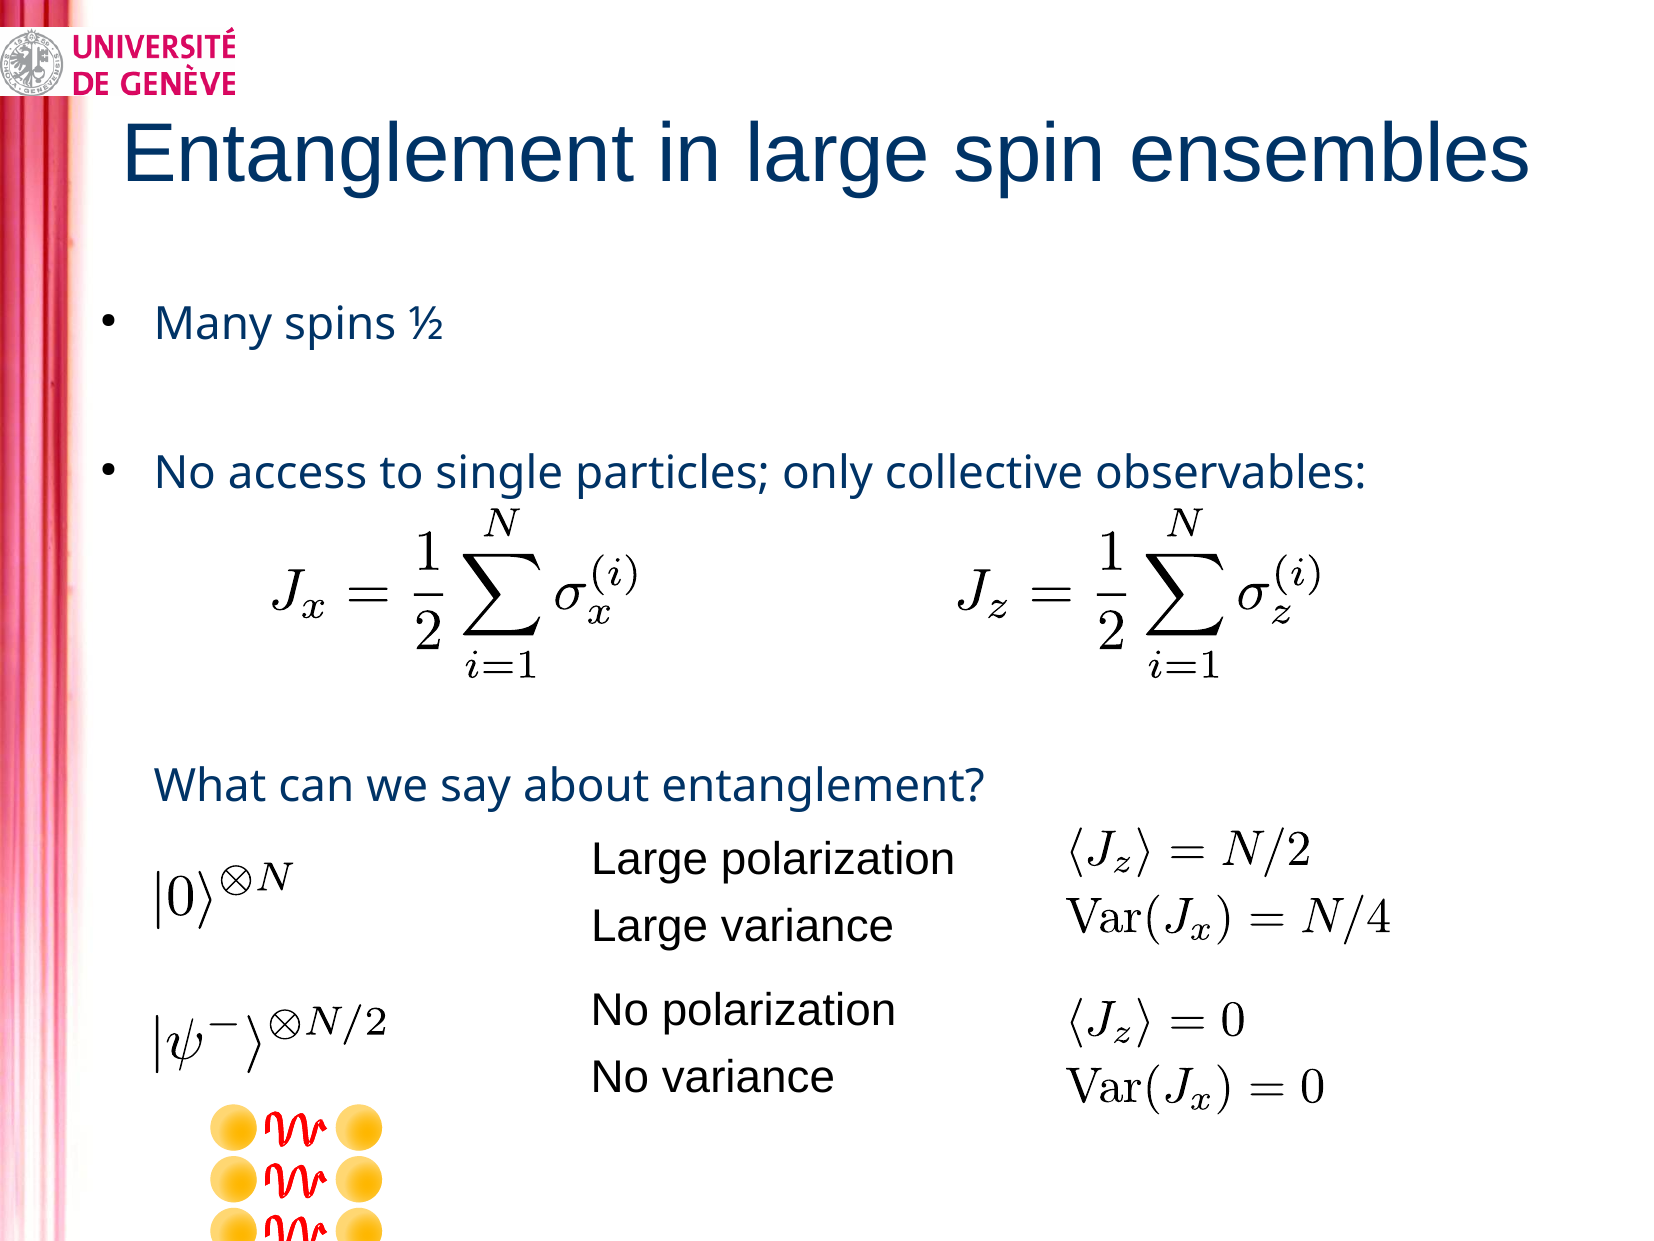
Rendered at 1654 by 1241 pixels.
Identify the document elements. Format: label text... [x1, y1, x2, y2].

title Entanglement in large spin ensembles [82, 49, 1571, 257]
text_box [268, 508, 641, 679]
table_header [100, 826, 541, 892]
table_header [983, 826, 1424, 892]
picture [144, 1080, 451, 1241]
text_box [1065, 997, 1246, 1048]
picture [0, 0, 235, 1241]
text_box [1065, 894, 1391, 945]
table_cell Large variance [542, 893, 982, 958]
table_cell [983, 893, 1424, 958]
text_box [953, 508, 1325, 679]
table_cell [100, 893, 541, 958]
text_box [1065, 1064, 1326, 1115]
text_box [148, 1004, 388, 1074]
table_header Large polarization [542, 826, 982, 892]
text_box [1065, 827, 1312, 878]
list Many spins ½ No access to single particles; only collective observables: What can we say about entanglement? [82, 290, 1571, 1216]
text_box [150, 862, 296, 930]
